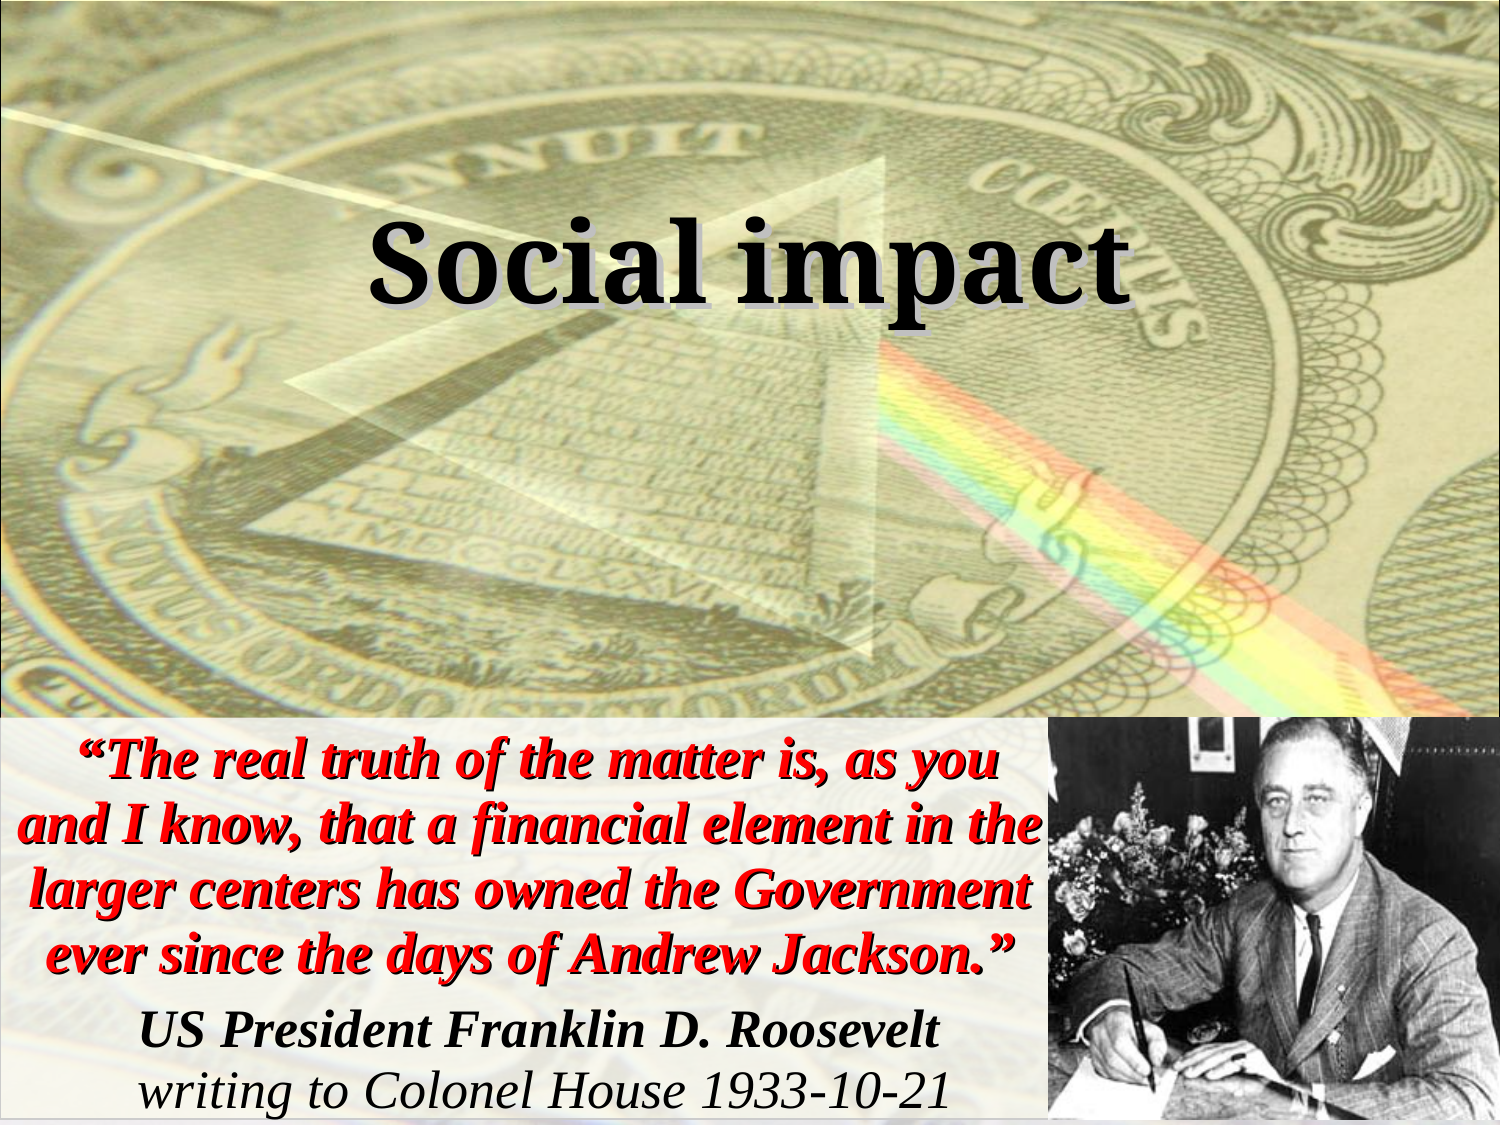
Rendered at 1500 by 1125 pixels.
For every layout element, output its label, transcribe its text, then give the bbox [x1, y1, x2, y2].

picture [1048, 717, 1500, 1121]
text_box US President Franklin D. Roosevelt writing to Colonel House 1933-10-21 [0, 992, 1093, 1125]
text_box [0, 356, 1500, 717]
text_box [1093, 1121, 1500, 1125]
text_box Social impact [0, 160, 1500, 356]
text_box “The real truth of the matter is, as you and I know, that a financial element in the larger centers has owned the Government ever since the days of Andrew Jackson.” [0, 717, 1048, 992]
text_box [0, 0, 1500, 160]
